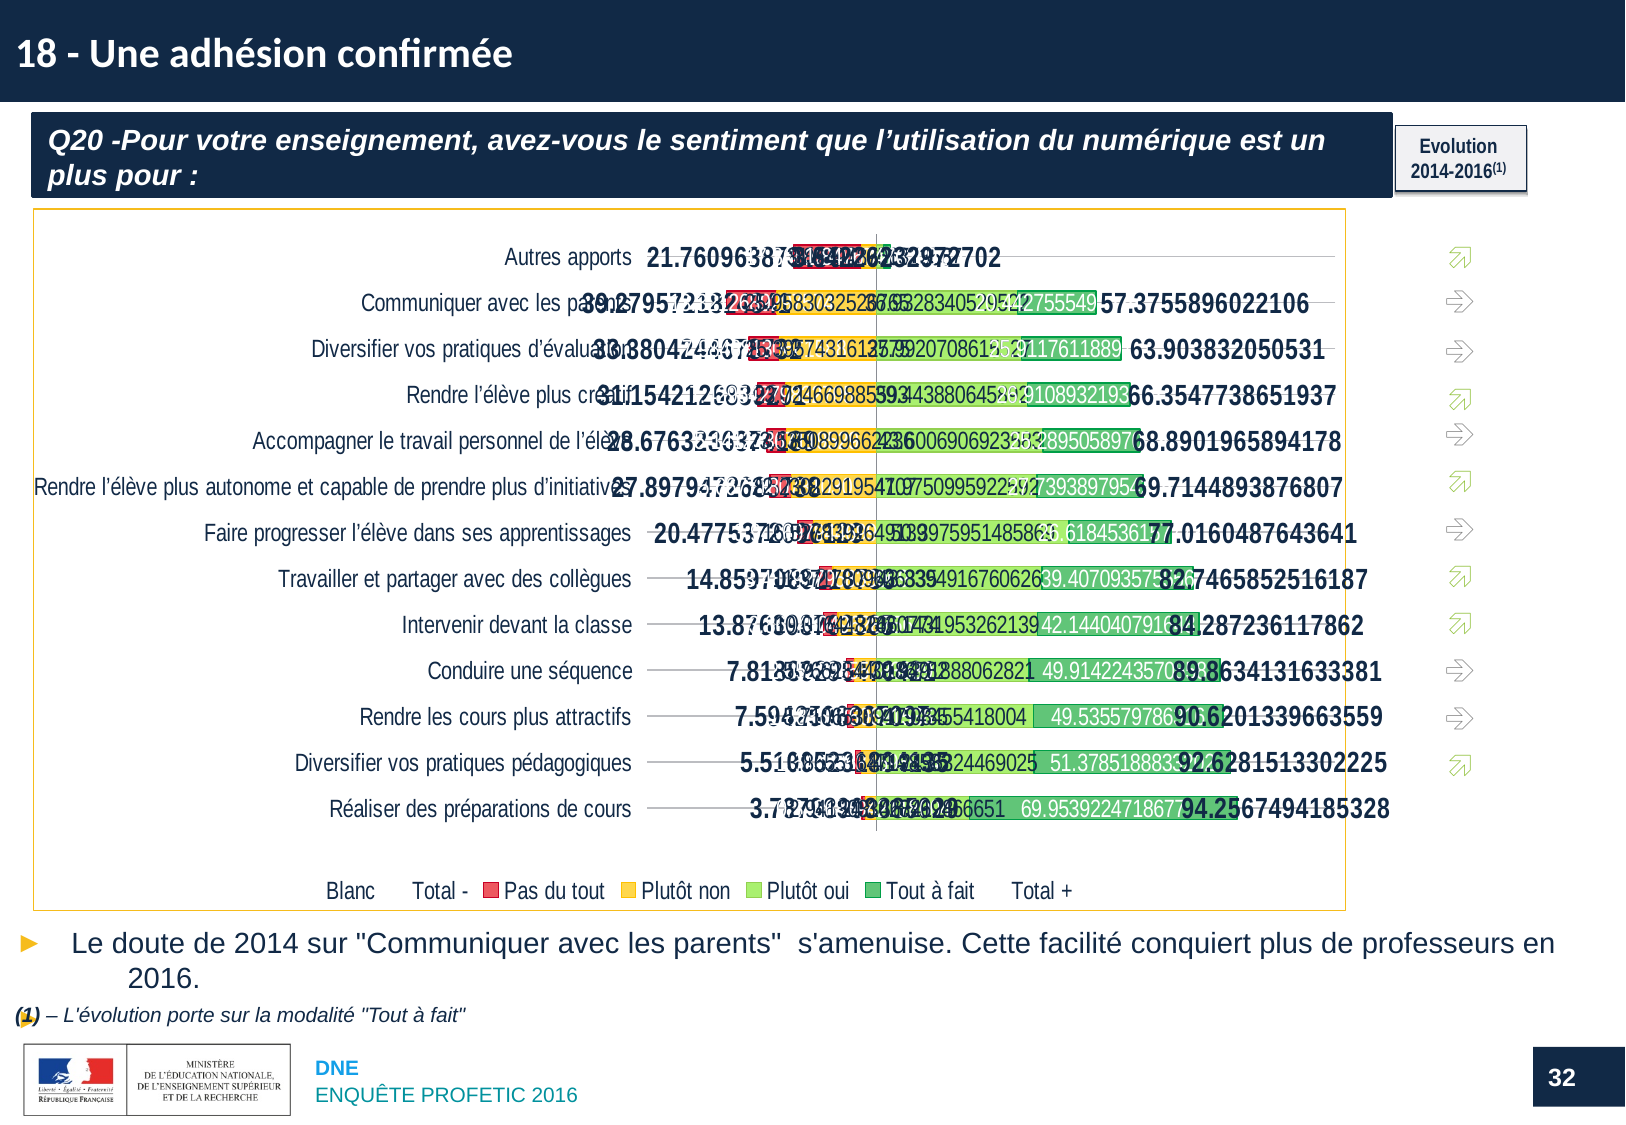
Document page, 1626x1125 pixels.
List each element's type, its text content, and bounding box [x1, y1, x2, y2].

text_box Q20 -Pour votre enseignement, avez-vous le sentiment que l’utilisation du numérique est un plus pour : [33, 114, 1391, 196]
text_box  [1429, 503, 1493, 554]
text_box (1) – L'évolution porte sur la modalité "Tout à fait" [0, 994, 488, 1036]
text_box  [1429, 275, 1493, 326]
text_box  [1432, 456, 1490, 503]
text_box  [1429, 645, 1493, 692]
text_box  [1432, 739, 1490, 791]
text_box  [1432, 231, 1490, 283]
list Le doute de 2014 sur "Communiquer avec les parents" s'amenuise. Cette facilité conquiert plus de professeurs en 2016. [0, 916, 1625, 1024]
text_box  [1432, 550, 1490, 597]
text_box 32 [1533, 1046, 1625, 1107]
text_box Evolution 2014-2016(1) [1395, 125, 1527, 192]
text_box  [1429, 692, 1493, 743]
title 18 - Une adhésion confirmée [0, 0, 1625, 102]
text_box  [1432, 597, 1490, 645]
chart [32, 208, 1392, 912]
text_box  [1429, 408, 1493, 460]
text_box  [1432, 373, 1490, 408]
text_box  [1429, 326, 1493, 377]
